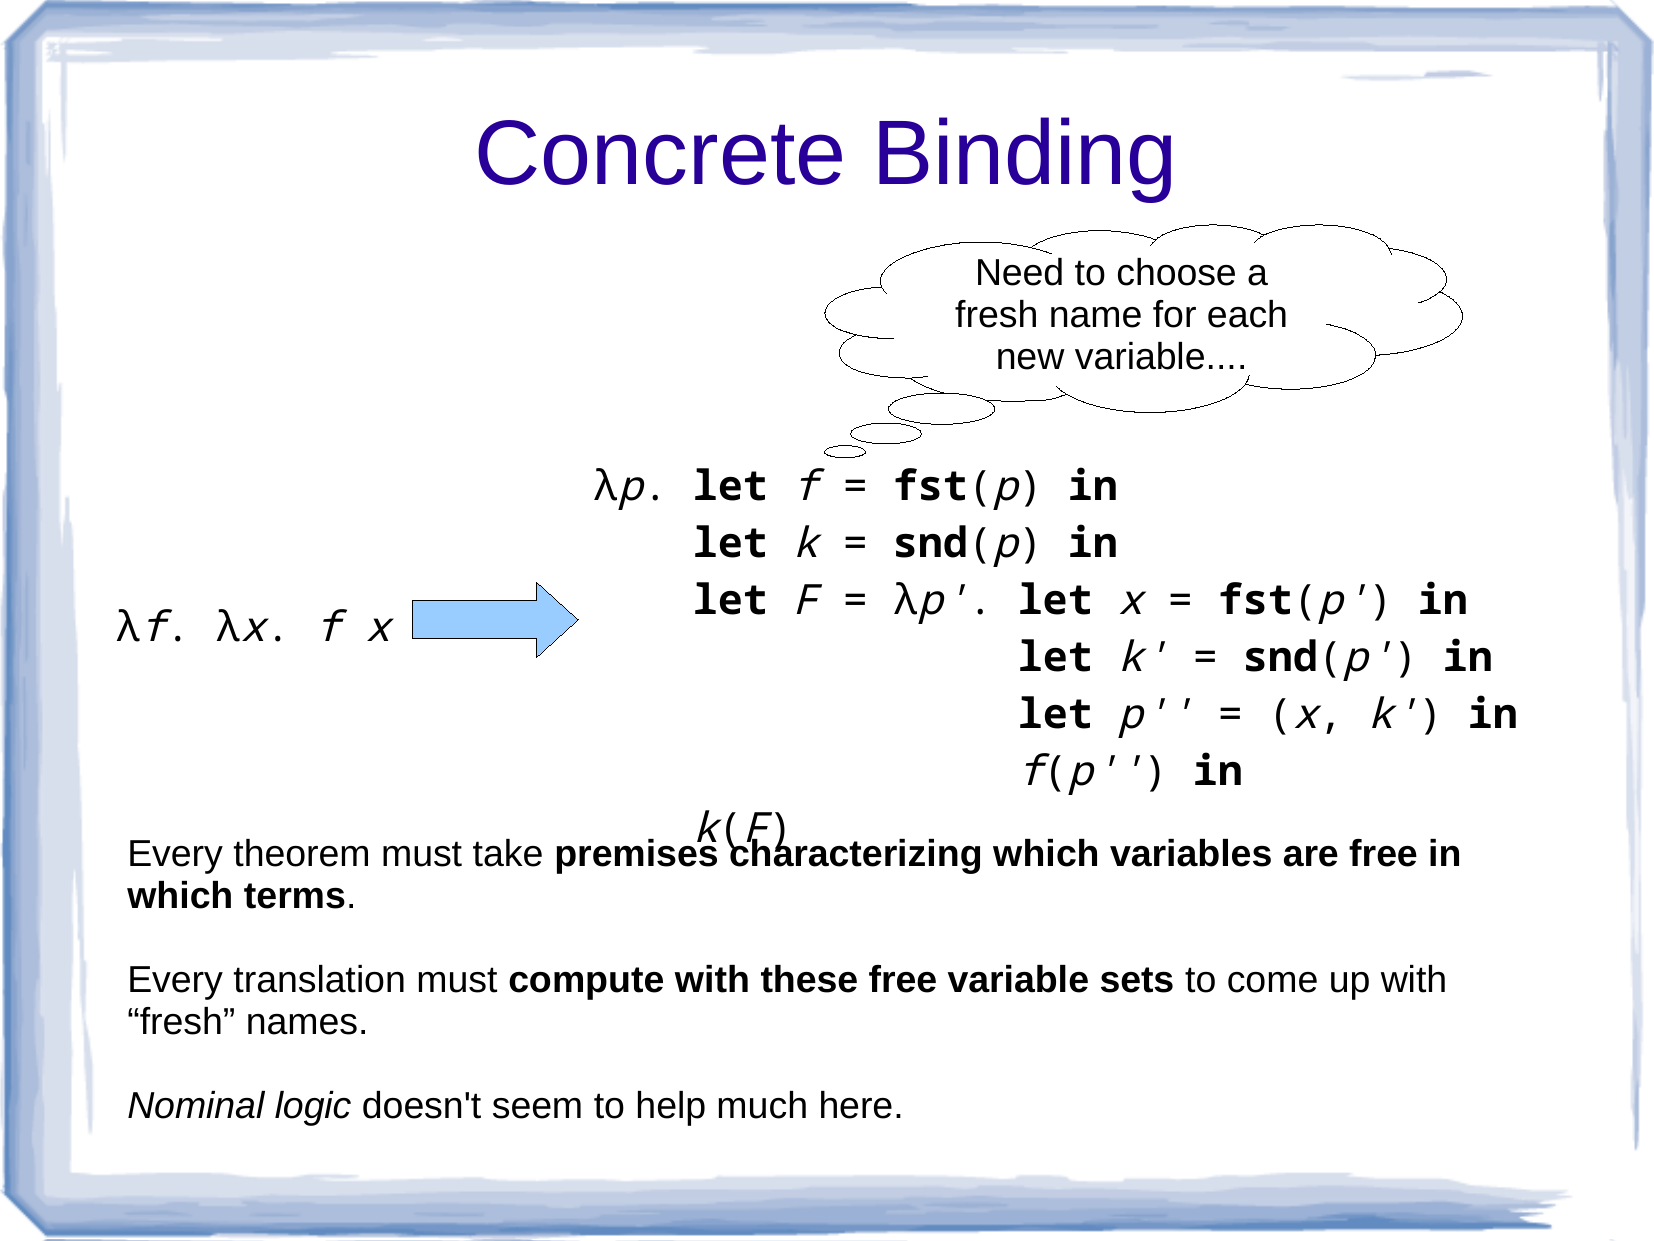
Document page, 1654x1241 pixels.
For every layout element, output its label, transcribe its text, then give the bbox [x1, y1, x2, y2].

title Concrete Binding [82, 56, 1571, 250]
text_box λp. let f = fst(p) in let k = snd(p) in let F = λp'. let x = fst(p') in let k' = snd(p') in let p'' = (x, k') in f(p'') in k(F) [578, 447, 1591, 810]
text_box [412, 582, 579, 658]
text_box λf. λx. f x [100, 589, 439, 654]
text_box Every theorem must take premises characterizing which variables are free in which terms. Every translation must compute with these free variable sets to come up with “fresh” names. Nominal logic doesn't seem to help much here. [112, 825, 1576, 1173]
picture [0, 0, 1654, 1241]
text_box Need to choose a fresh name for each new variable.... [850, 423, 922, 444]
text_box Need to choose a fresh name for each new variable.... [824, 224, 1463, 425]
